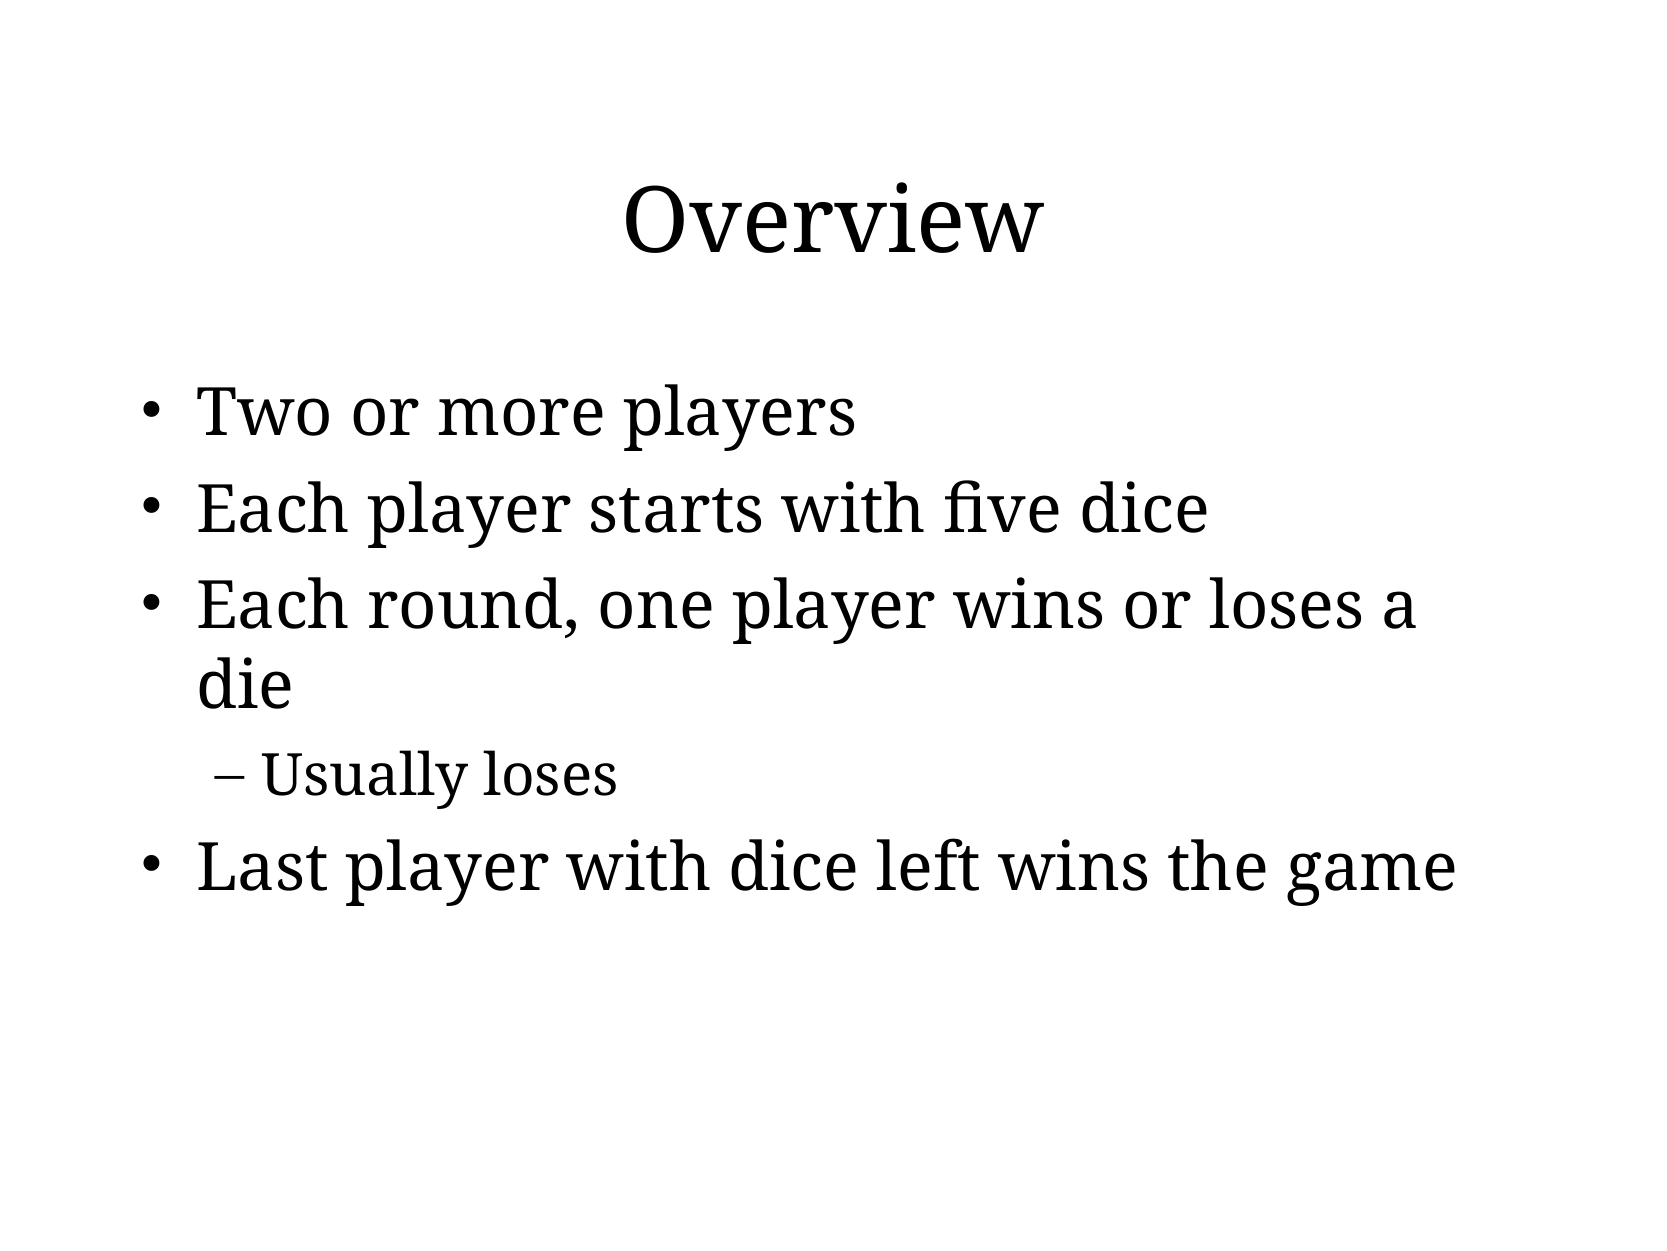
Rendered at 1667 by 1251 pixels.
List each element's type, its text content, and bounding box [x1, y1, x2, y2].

list Two or more players Each player starts with five dice Each round, one player wins or loses a die Usually loses Last player with dice left wins the game [124, 360, 1542, 1112]
title Overview [124, 110, 1542, 320]
